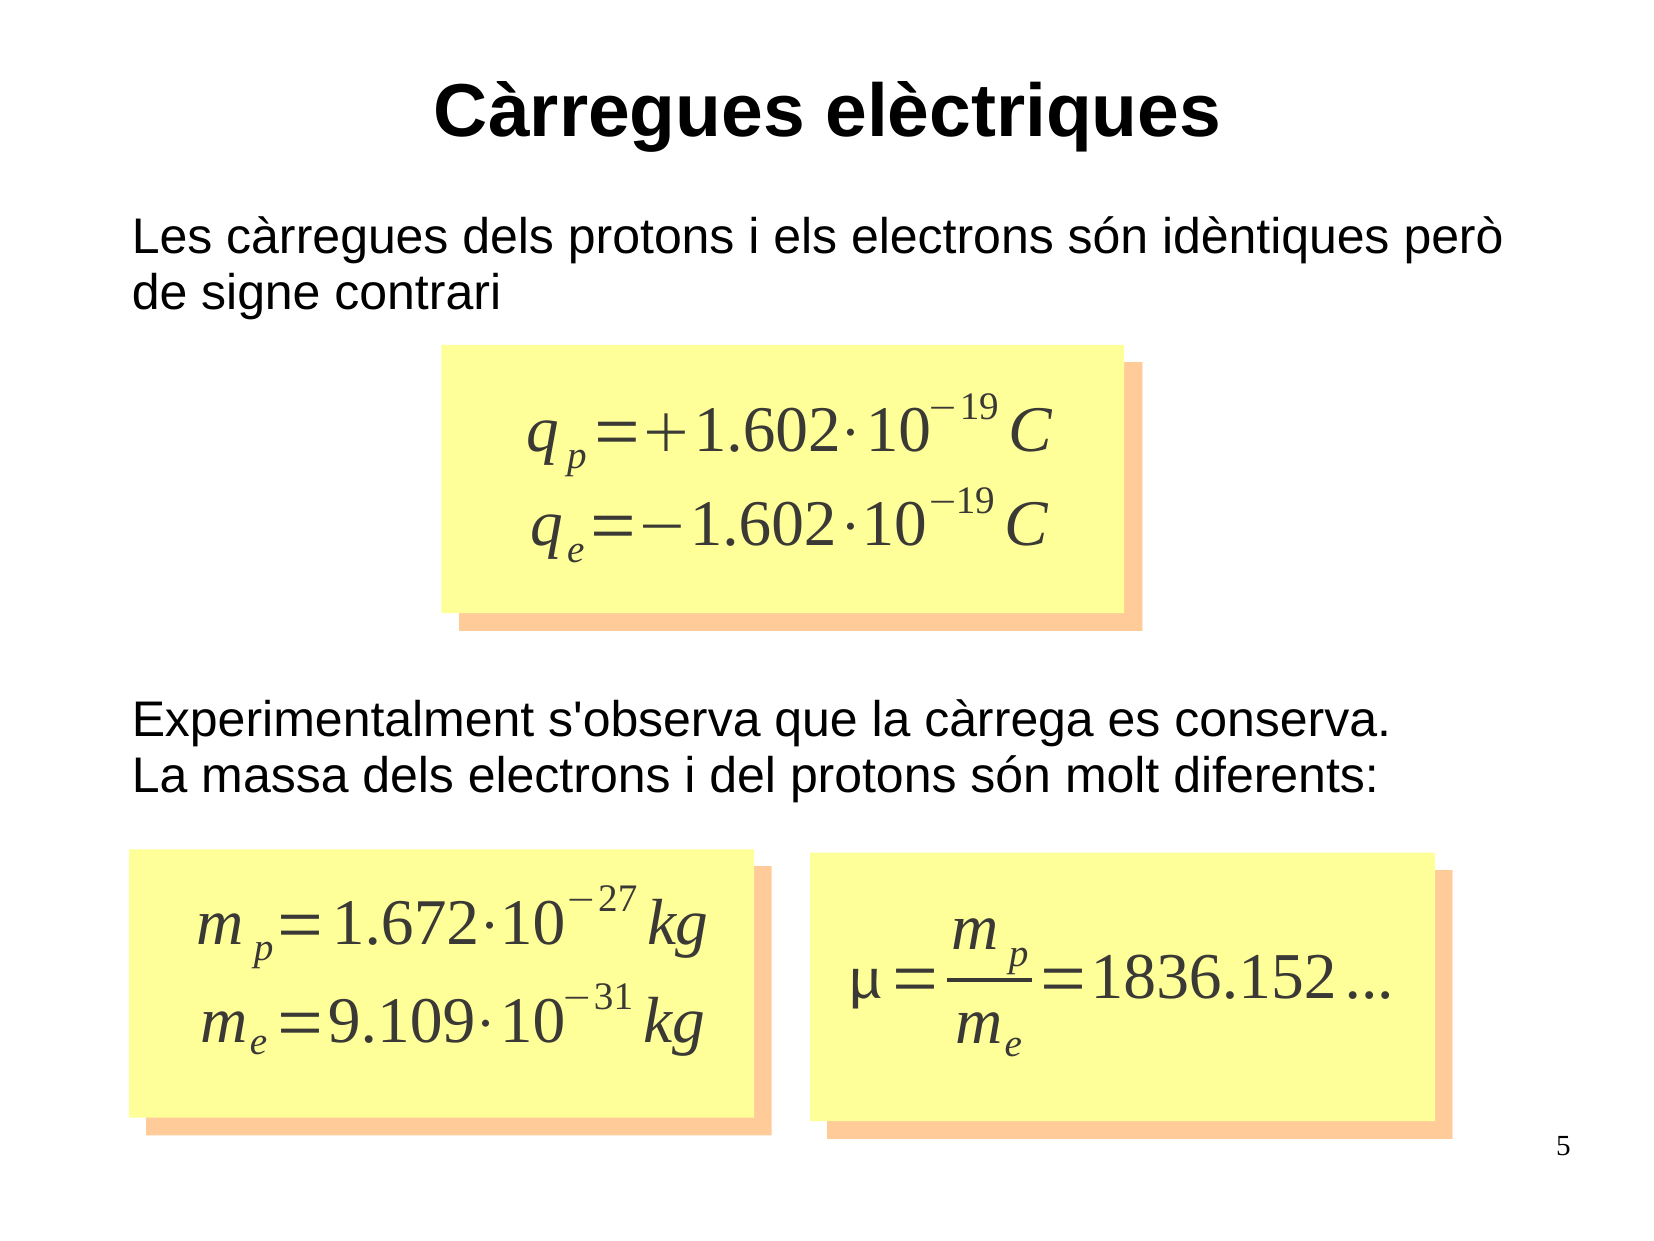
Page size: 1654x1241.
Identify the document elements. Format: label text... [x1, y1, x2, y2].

chart [832, 892, 1409, 1066]
chart [180, 879, 725, 1064]
chart [509, 386, 1067, 572]
text_box [129, 849, 755, 1118]
text_box [810, 1054, 1436, 1122]
text_box Càrregues elèctriques Les càrregues dels protons i els electrons són idèntiques però de signe contrari Experimentalment s'observa que la càrrega es conserva. La massa dels electrons i del protons són molt diferents: [117, 61, 1539, 1054]
